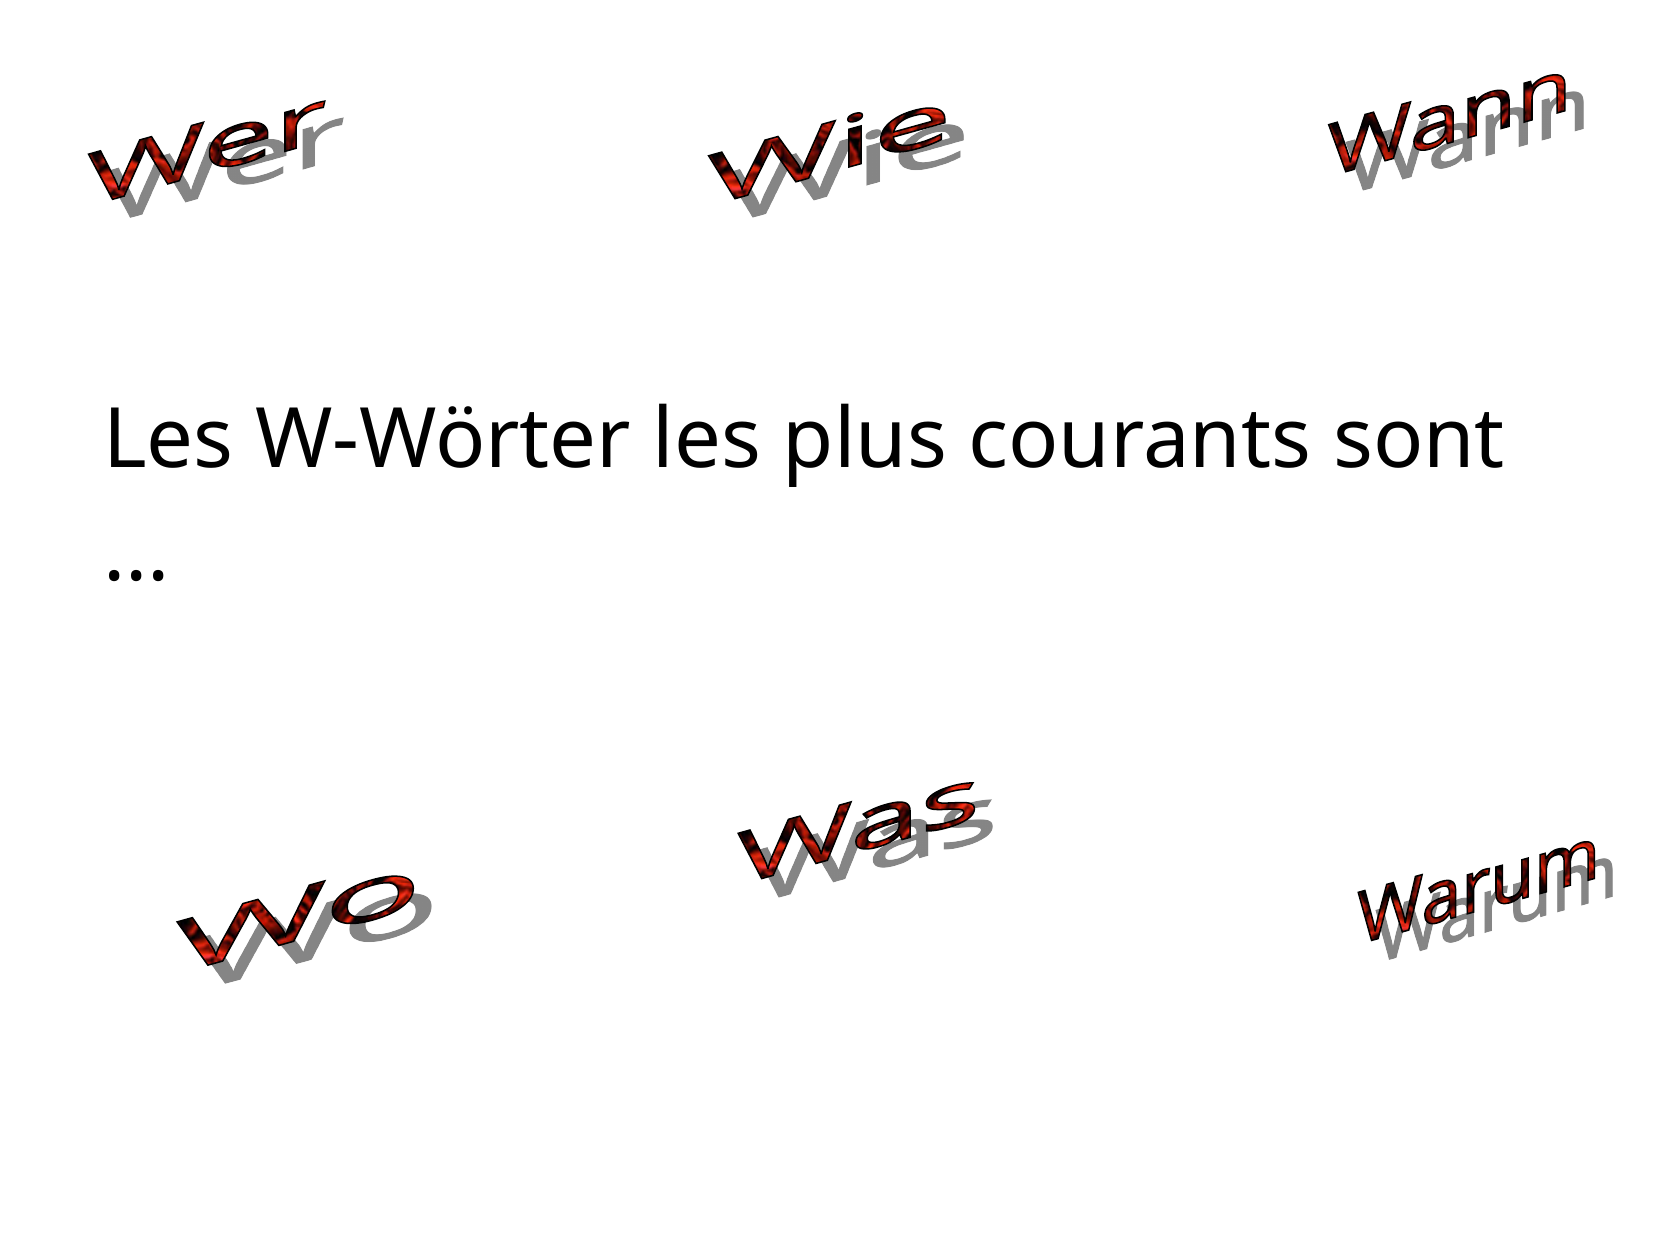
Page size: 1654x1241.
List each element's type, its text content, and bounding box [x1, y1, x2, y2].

text_box Was [738, 801, 852, 879]
text_box Was [926, 782, 975, 831]
text_box Wo [332, 876, 414, 924]
text_box Warum [1424, 880, 1456, 924]
text_box Wer [88, 122, 204, 200]
text_box Wo [177, 880, 325, 966]
text_box Warum [1495, 858, 1529, 904]
text_box Wer [285, 101, 325, 152]
text_box Wann [1414, 105, 1454, 151]
text_box Wie [708, 120, 836, 199]
text_box Wer [209, 122, 268, 167]
text_box Warum [1467, 868, 1490, 914]
text_box Wann [1524, 74, 1565, 123]
text_box Warum [1540, 841, 1595, 894]
text_box Les W-Wörter les plus courants sont ... [88, 370, 1536, 621]
text_box Wie [848, 125, 862, 168]
text_box Wann [1328, 101, 1411, 172]
text_box Wie [880, 108, 945, 152]
text_box Wann [1468, 90, 1510, 138]
text_box Was [855, 802, 911, 849]
text_box Warum [1358, 874, 1423, 941]
text_box Wie [847, 112, 863, 122]
